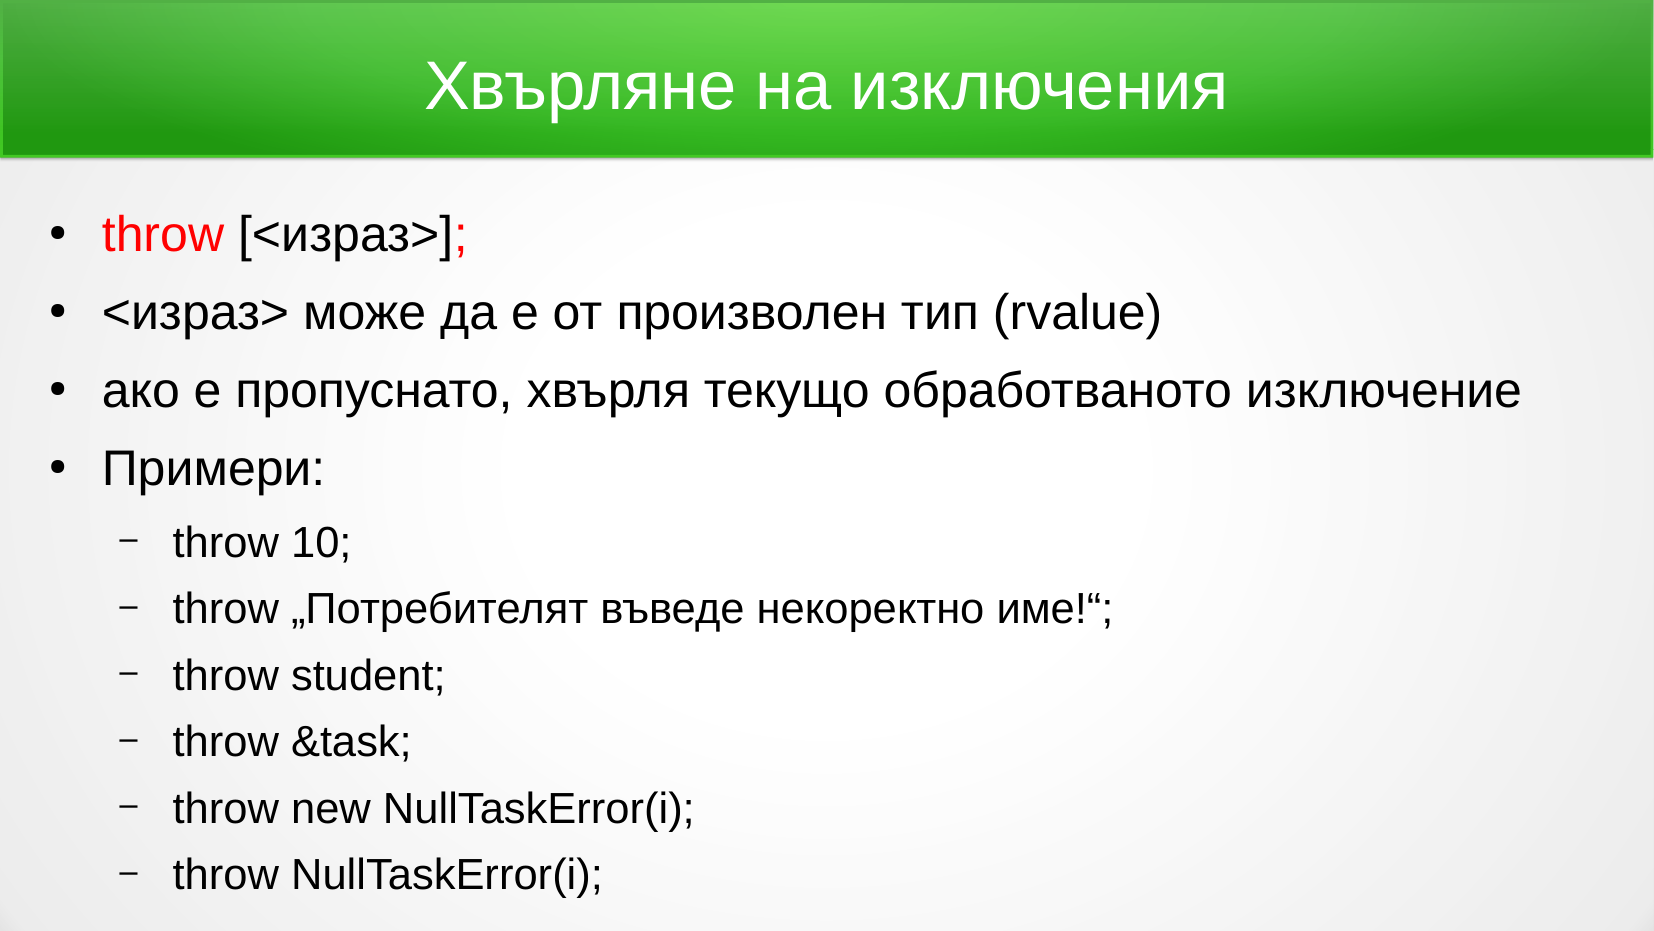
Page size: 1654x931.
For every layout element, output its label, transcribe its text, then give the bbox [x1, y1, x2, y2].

title Хвърляне на изключения [82, 37, 1571, 135]
list throw [<израз>]; <израз> може да е от произволен тип (rvalue) ако е пропуснато, хвърля текущо обработваното изключение Примери: throw 10; throw „Потребителят въведе некоректно име!“; throw student; throw &task; throw new NullTaskError(i); throw NullTaskError(i); [31, 206, 1619, 928]
